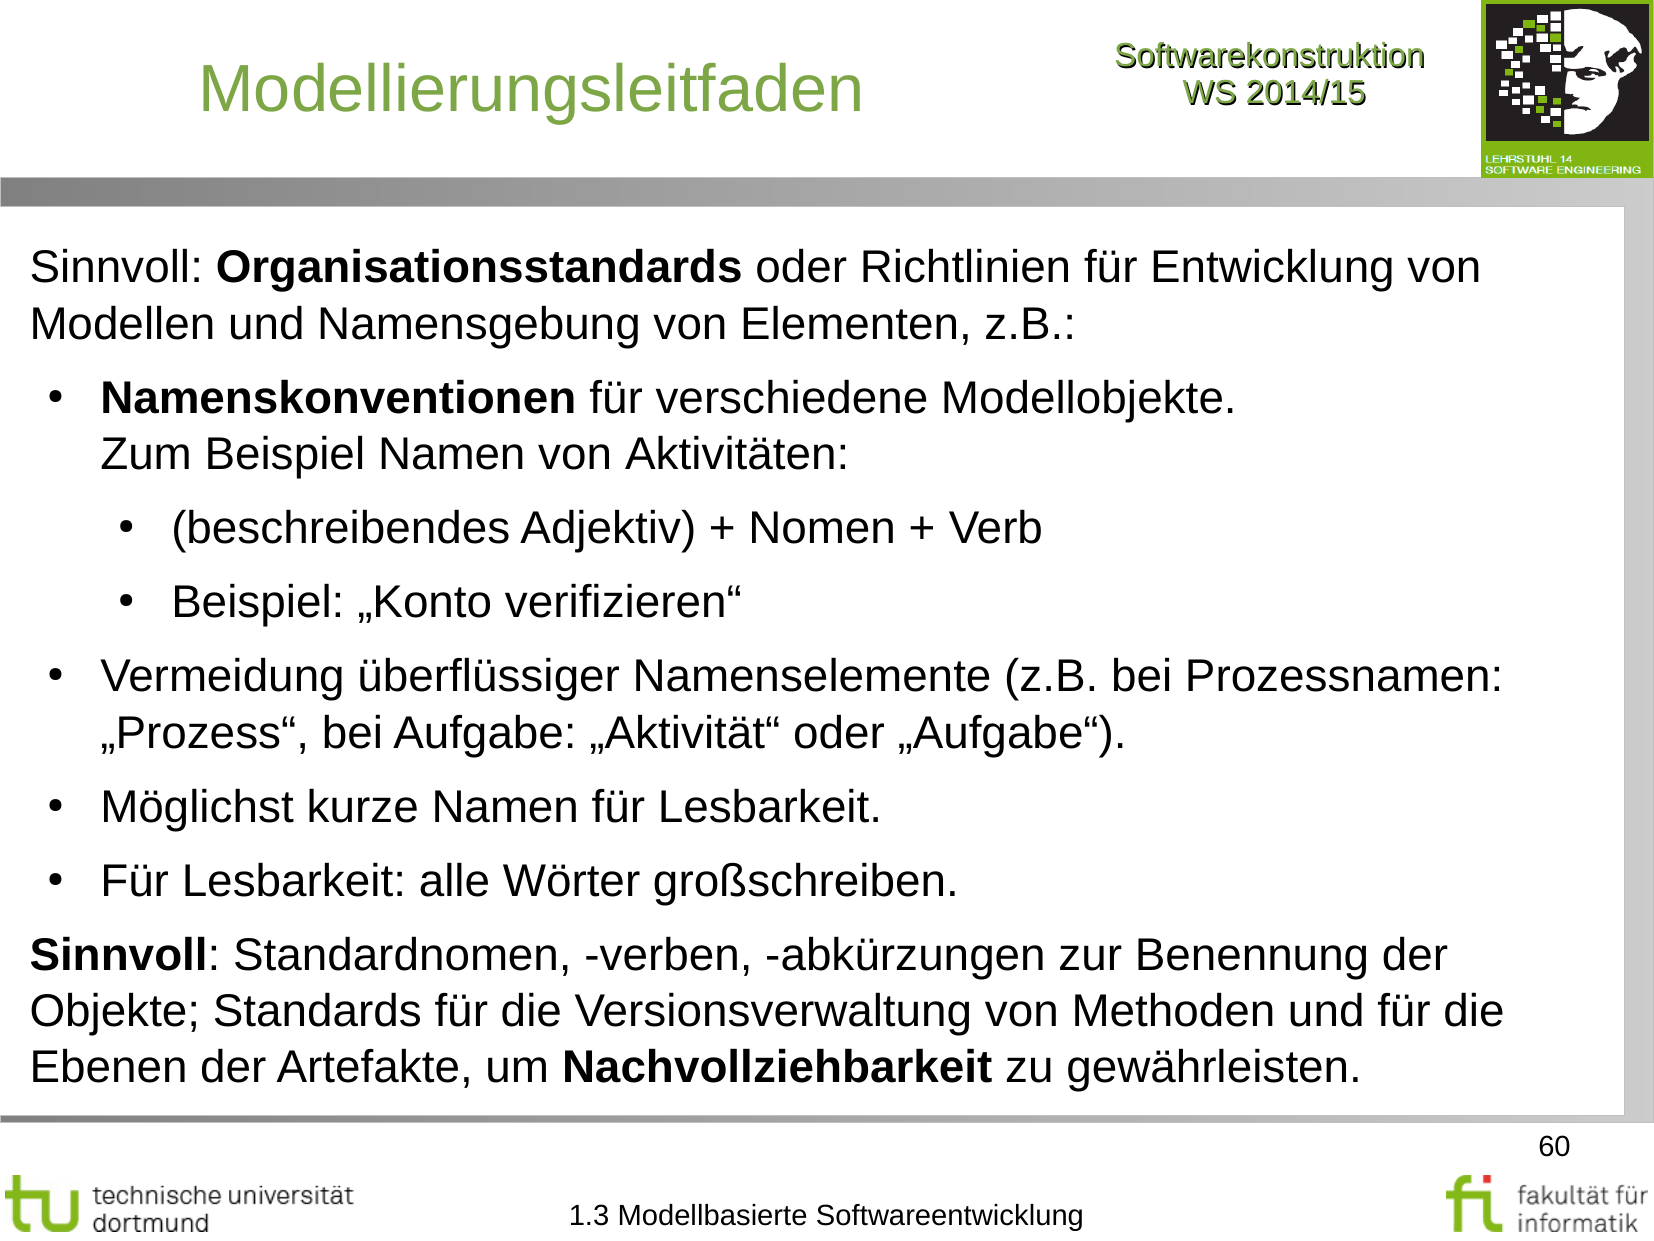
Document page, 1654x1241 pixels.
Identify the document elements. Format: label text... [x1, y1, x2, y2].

title Modellierungsleitfaden [0, 7, 1064, 170]
list Sinnvoll: Organisationsstandards oder Richtlinien für Entwicklung von Modellen und Namensgebung von Elementen, z.B.: Namenskonventionen für verschiedene Modellobjekte. Zum Beispiel Namen von Aktivitäten: (beschreibendes Adjektiv) + Nomen + Verb Beispiel: „Konto verifizieren“ Vermeidung überflüssiger Namenselemente (z.B. bei Prozessnamen: „Prozess“, bei Aufgabe: „Aktivität“ oder „Aufgabe“). Möglichst kurze Namen für Lesbarkeit. Für Lesbarkeit: alle Wörter großschreiben. Sinnvoll: Standardnomen, -verben, -abkürzungen zur Benennung der Objekte; Standards für die Versionsverwaltung von Methoden und für die Ebenen der Artefakte, um Nachvollziehbarkeit zu gewährleisten. [29, 236, 1625, 1091]
picture [1481, 0, 1654, 178]
picture [1446, 1175, 1648, 1232]
picture [5, 1175, 354, 1232]
